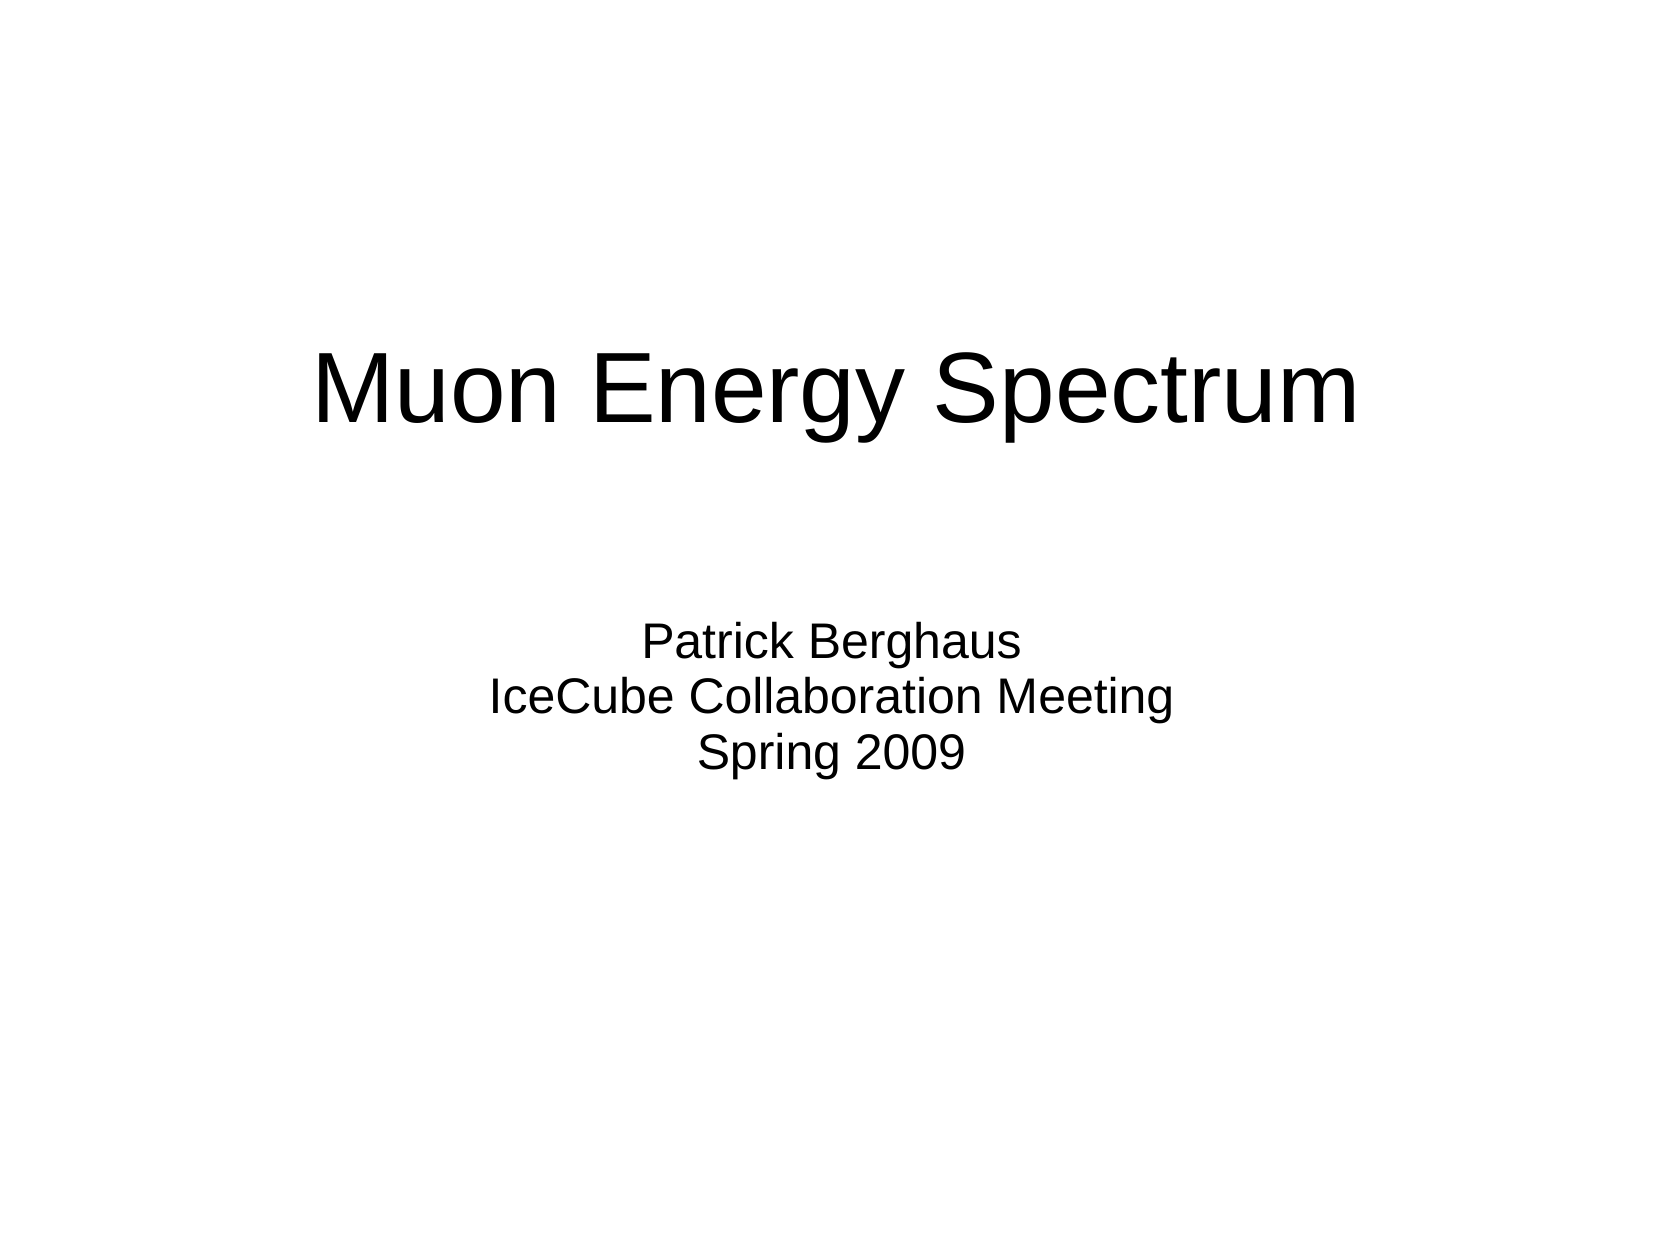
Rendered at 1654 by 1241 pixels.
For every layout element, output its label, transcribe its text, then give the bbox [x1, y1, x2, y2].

text_box Muon Energy Spectrum [296, 324, 1376, 488]
text_box Patrick Berghaus IceCube Collaboration Meeting Spring 2009 [473, 605, 1190, 843]
